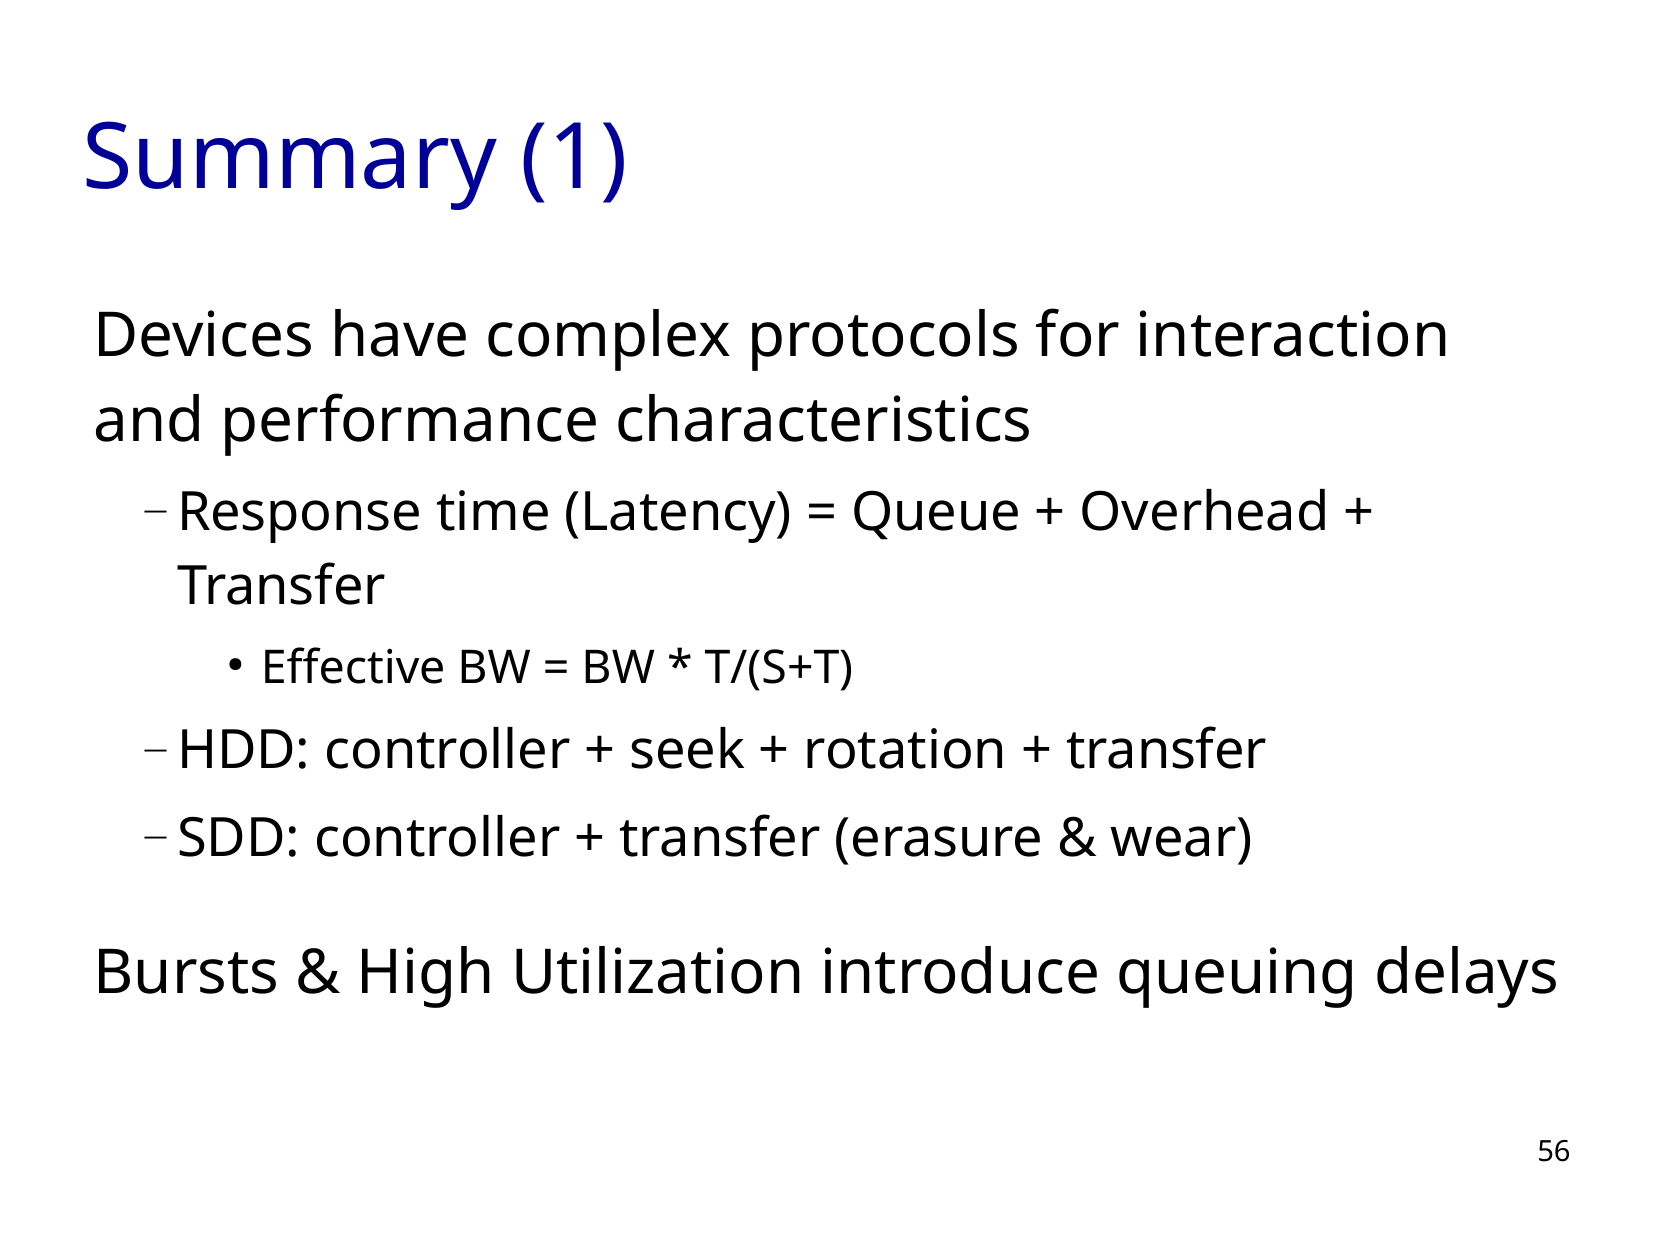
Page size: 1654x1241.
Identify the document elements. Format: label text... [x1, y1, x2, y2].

list Devices have complex protocols for interaction and performance characteristics Response time (Latency) = Queue + Overhead + Transfer Effective BW = BW * T/(S+T) HDD: controller + seek + rotation + transfer SDD: controller + transfer (erasure & wear) Bursts & High Utilization introduce queuing delays [60, 290, 1571, 1096]
title Summary (1) [82, 49, 1571, 257]
